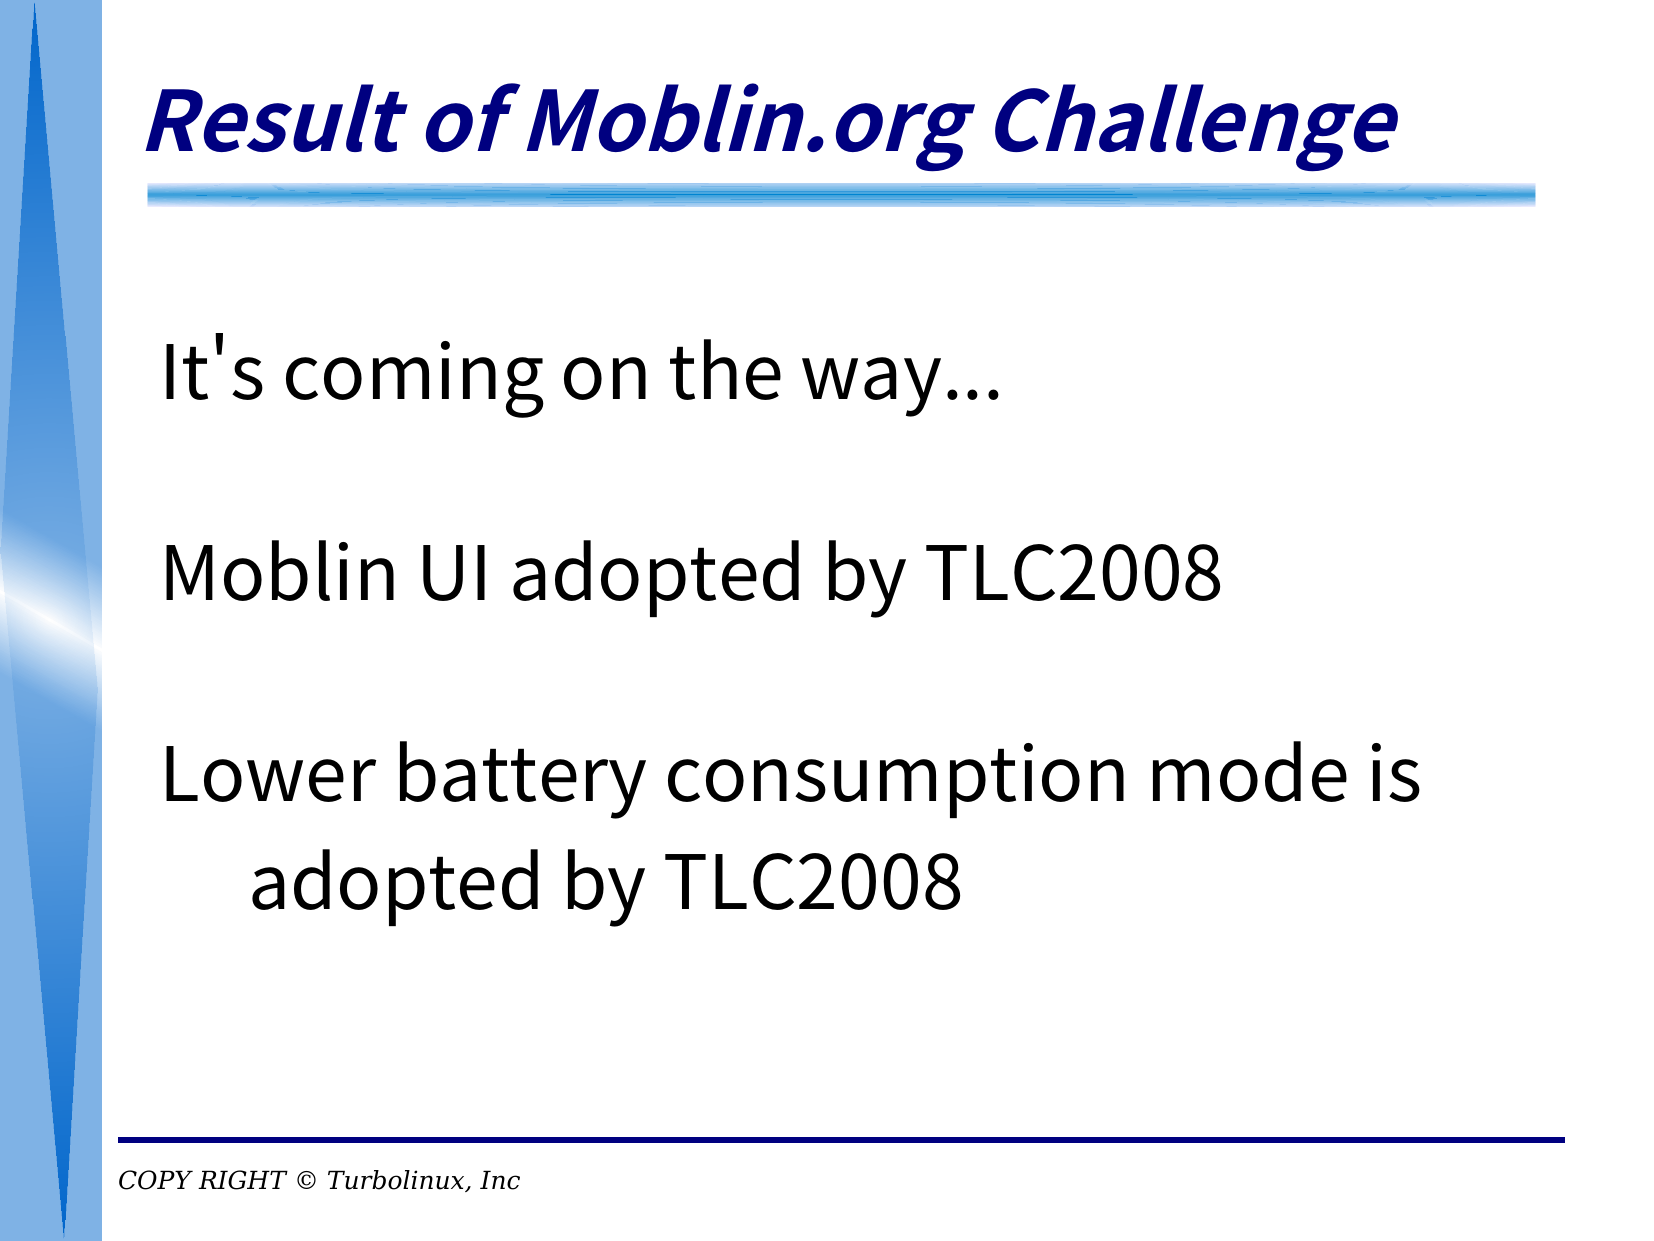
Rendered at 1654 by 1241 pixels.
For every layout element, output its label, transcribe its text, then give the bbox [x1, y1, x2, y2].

text_box Lower battery consumption mode is adopted by TLC2008 [159, 714, 1477, 999]
text_box It's coming on the way... [159, 312, 1477, 473]
text_box Moblin UI adopted by TLC2008 [159, 513, 1536, 751]
title Result of Moblin.org Challenge [138, 69, 1527, 162]
